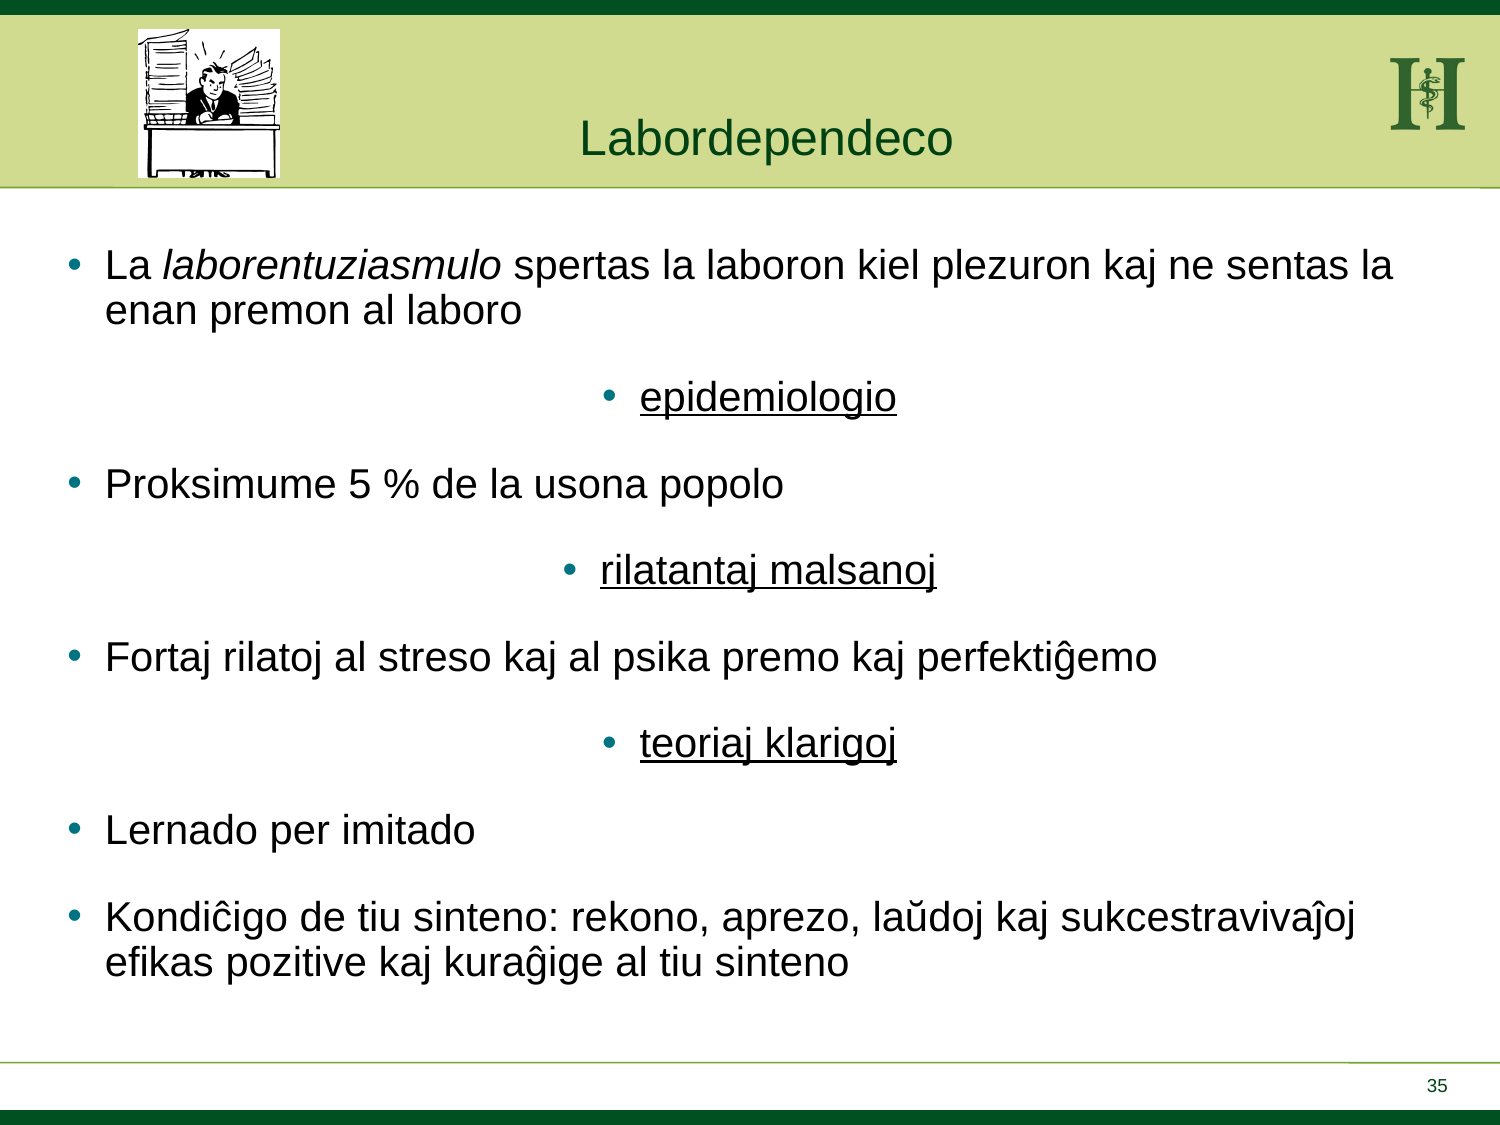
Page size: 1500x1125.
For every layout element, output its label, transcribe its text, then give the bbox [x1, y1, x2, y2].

picture [0, 15, 1500, 186]
text_box La laborentuziasmulo spertas la laboron kiel plezuron kaj ne sentas la enan premon al laboro epidemiologio Proksimume 5 % de la usona popolo rilatantaj malsanoj Fortaj rilatoj al streso kaj al psika premo kaj perfektiĝemo teoriaj klarigoj Lernado per imitado Kondiĉigo de tiu sinteno: rekono, aprezo, laŭdoj kaj sukcestravivaĵoj efikas pozitive kaj kuraĝige al tiu sinteno [52, 236, 1447, 1068]
title Labordependeco [88, 9, 1447, 173]
